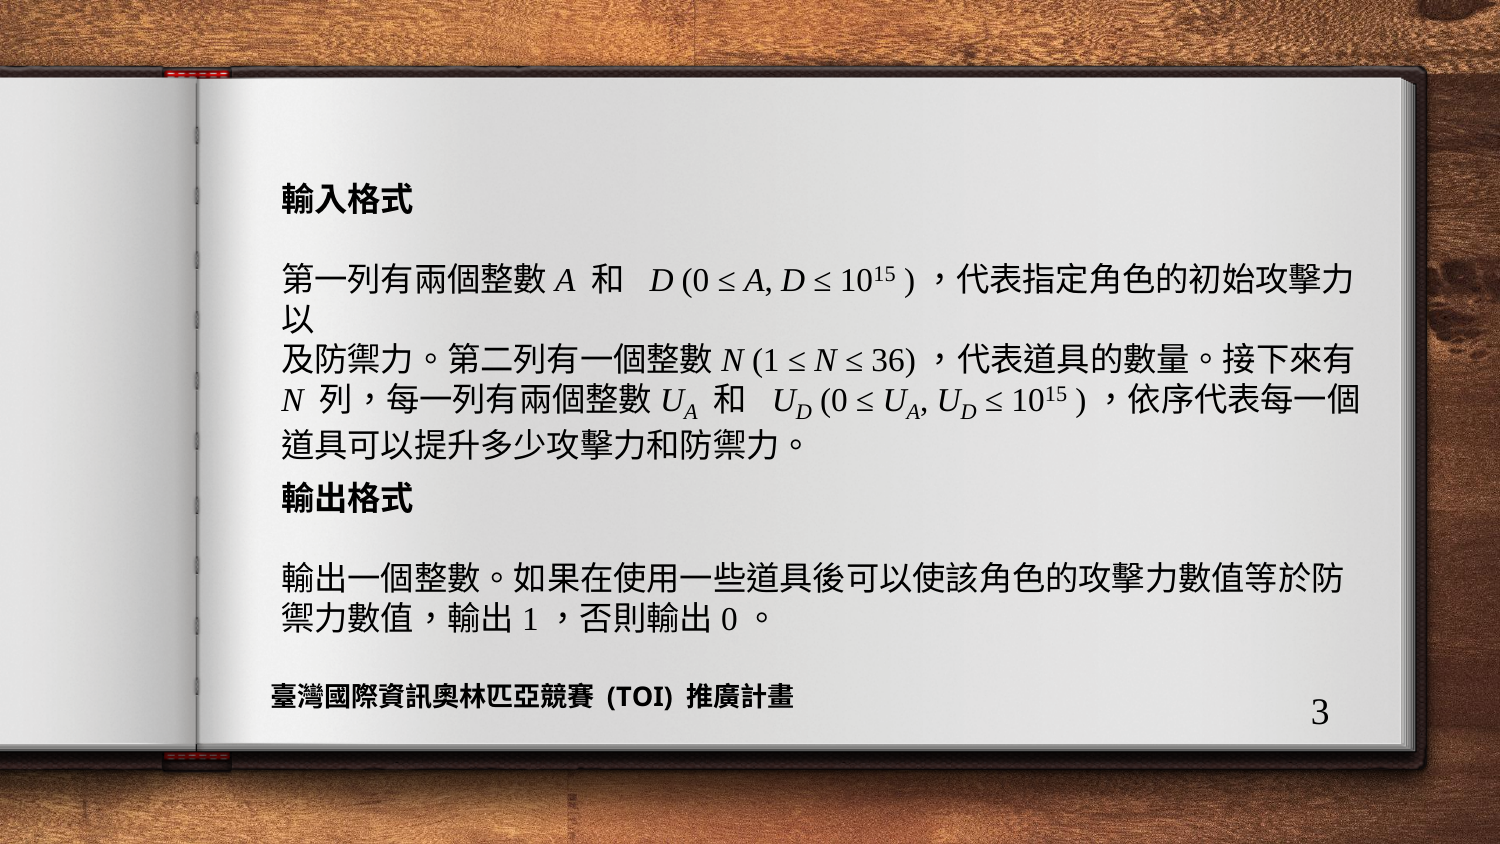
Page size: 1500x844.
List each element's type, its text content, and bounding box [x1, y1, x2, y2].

text_box 輸入格式 第一列有兩個整數A 和 D (0 ≤ A, D ≤ 1015 )，代表指定角色的初始攻擊力以 及防禦力。第二列有一個整數N (1 ≤ N ≤ 36)，代表道具的數量。接下來有N 列，每一列有兩個整數UA 和 UD (0 ≤ UA, UD ≤ 1015 )，依序代表每一個道具可以提升多少攻擊力和防禦力。 [266, 171, 1400, 471]
text_box [1295, 672, 1386, 737]
text_box 輸出格式 輸出一個整數。如果在使用一些道具後可以使該角色的攻擊力數值等於防 禦力數值，輸出1，否則輸出0。 [266, 469, 1368, 644]
